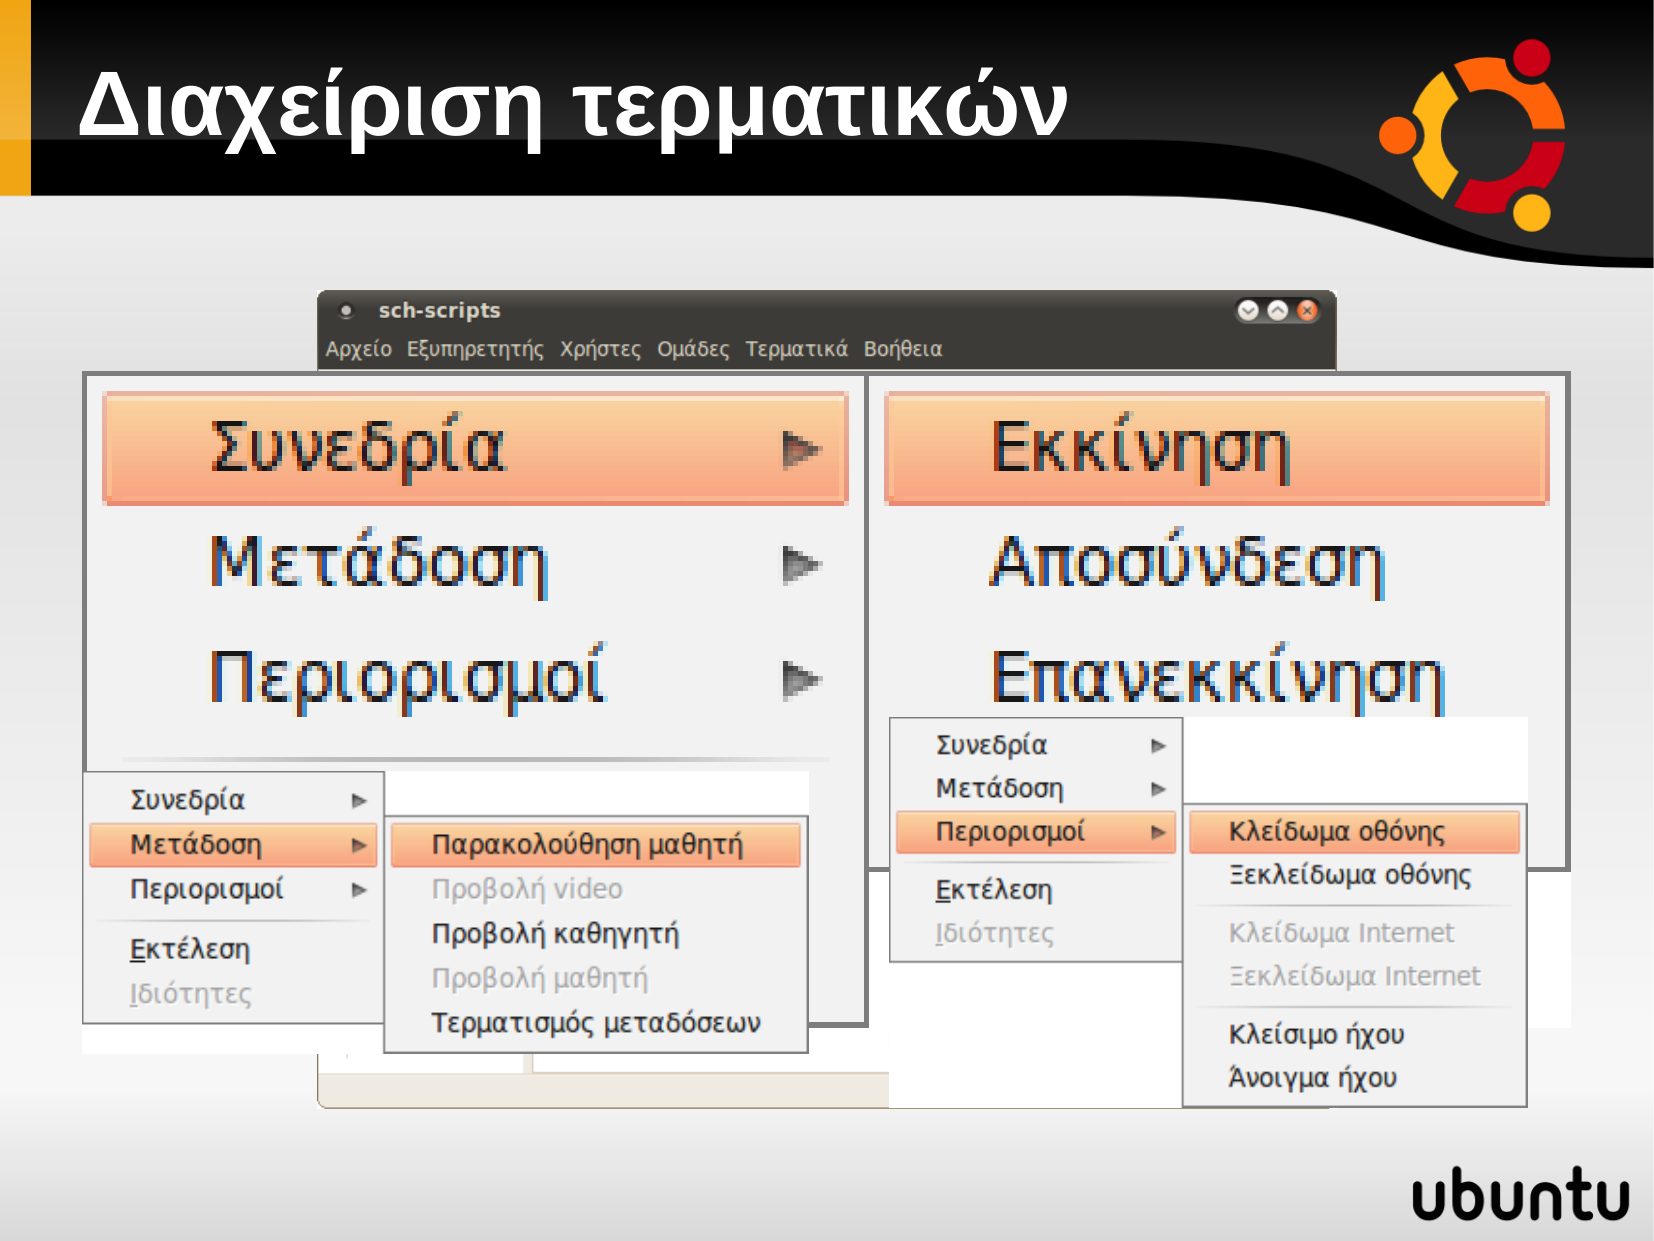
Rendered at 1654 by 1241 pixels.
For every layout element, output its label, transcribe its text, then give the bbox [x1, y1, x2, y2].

title Διαχείριση τερματικών [76, 0, 1565, 208]
picture [0, 0, 1654, 1241]
